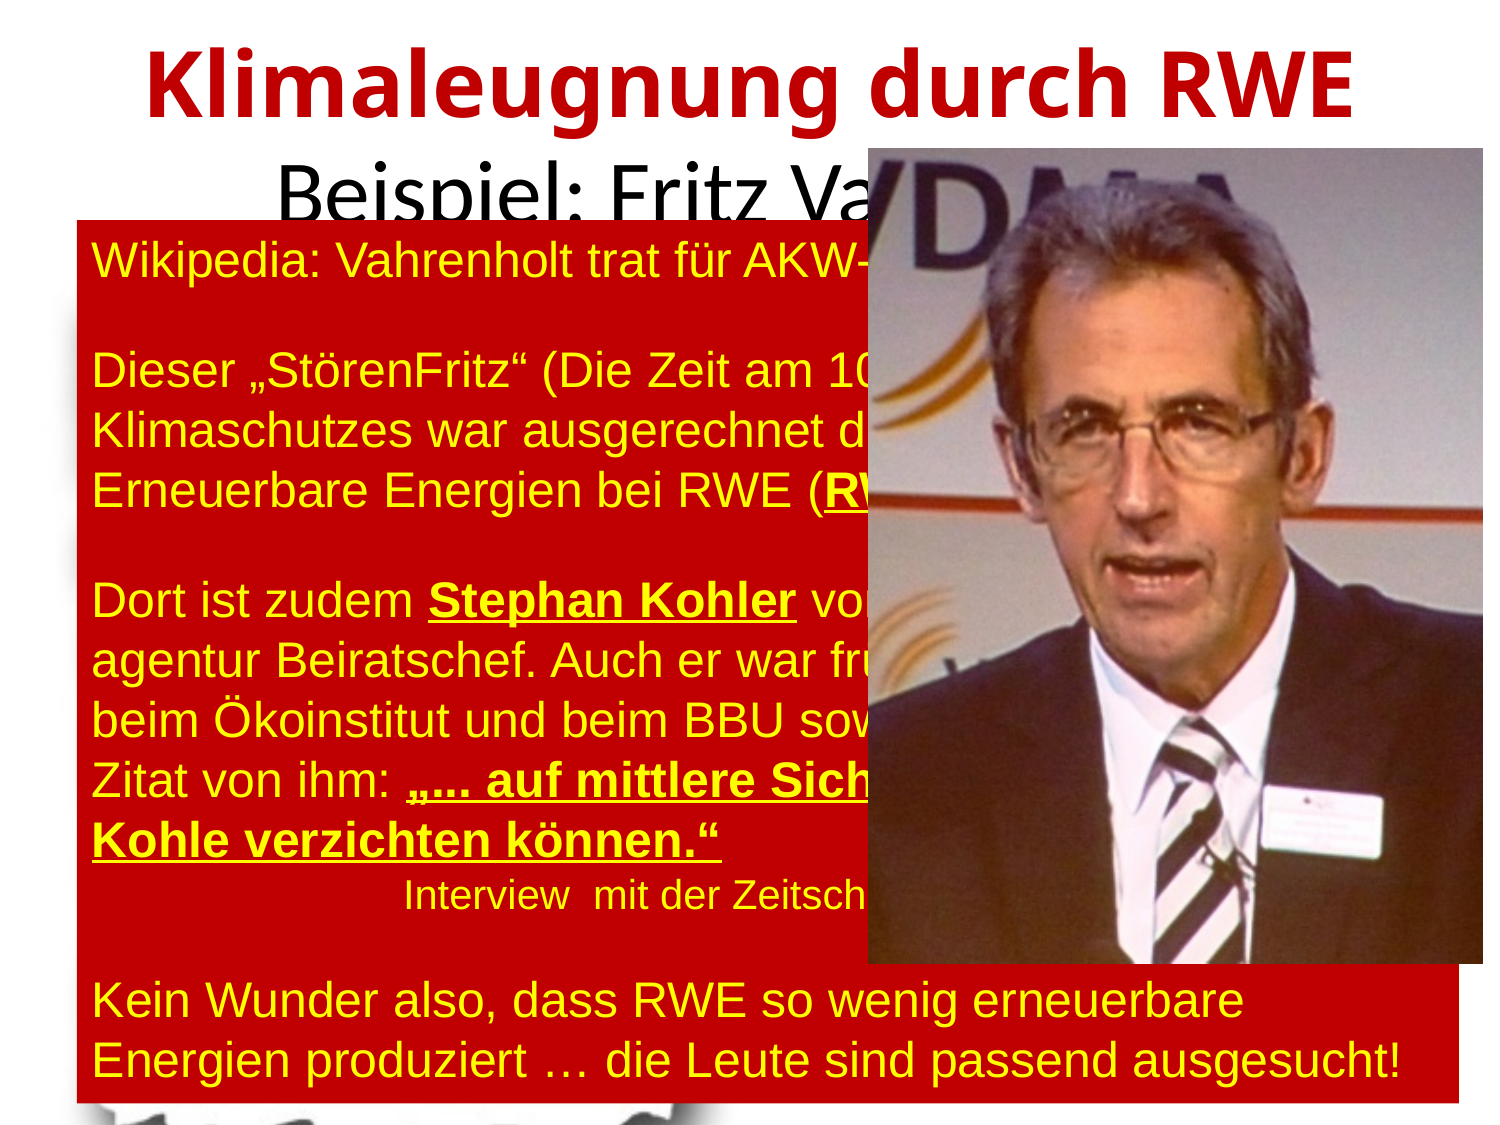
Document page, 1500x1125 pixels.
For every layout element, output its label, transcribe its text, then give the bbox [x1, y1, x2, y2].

picture [622, 209, 656, 220]
picture [664, 209, 689, 220]
picture [489, 209, 506, 220]
picture [384, 209, 416, 220]
title Klimaleugnung durch RWE [0, 18, 1500, 123]
picture [696, 209, 712, 220]
picture [41, 196, 756, 1125]
picture [316, 209, 334, 220]
picture [336, 209, 377, 220]
picture [421, 209, 433, 220]
picture [508, 209, 549, 220]
picture [719, 209, 742, 220]
picture [556, 209, 614, 220]
picture [466, 209, 482, 220]
picture [441, 209, 463, 219]
picture [868, 148, 1483, 964]
text_box Wikipedia: Vahrenholt trat für AKW-Laufzeitverlängerung ein. Dieser „StörenFritz“ (Die Zeit am 10.2.2012) des Klimaschutzes war ausgerechnet der zuständige Chef für Erneuerbare Energien bei RWE (RWE Innogy AG). Dort ist zudem Stephan Kohler von der Deutschen Energie-agentur Beiratschef. Auch er war früher „Öko“, z.B. Vorstand beim Ökoinstitut und beim BBU sowie Beirat beim BUND. Zitat von ihm: „... auf mittlere Sicht werden wir nicht auf Kohle verzichten können.“ Interview mit der Zeitschrift "Lux", Oktober 2013 (S. 23) Kein Wunder also, dass RWE so wenig erneuerbare Energien produziert … die Leute sind passend ausgesucht! [76, 220, 1459, 1104]
picture [290, 209, 313, 218]
picture [745, 209, 756, 218]
text_box Beispiel: Fritz Vahrenholt [64, 125, 1415, 209]
